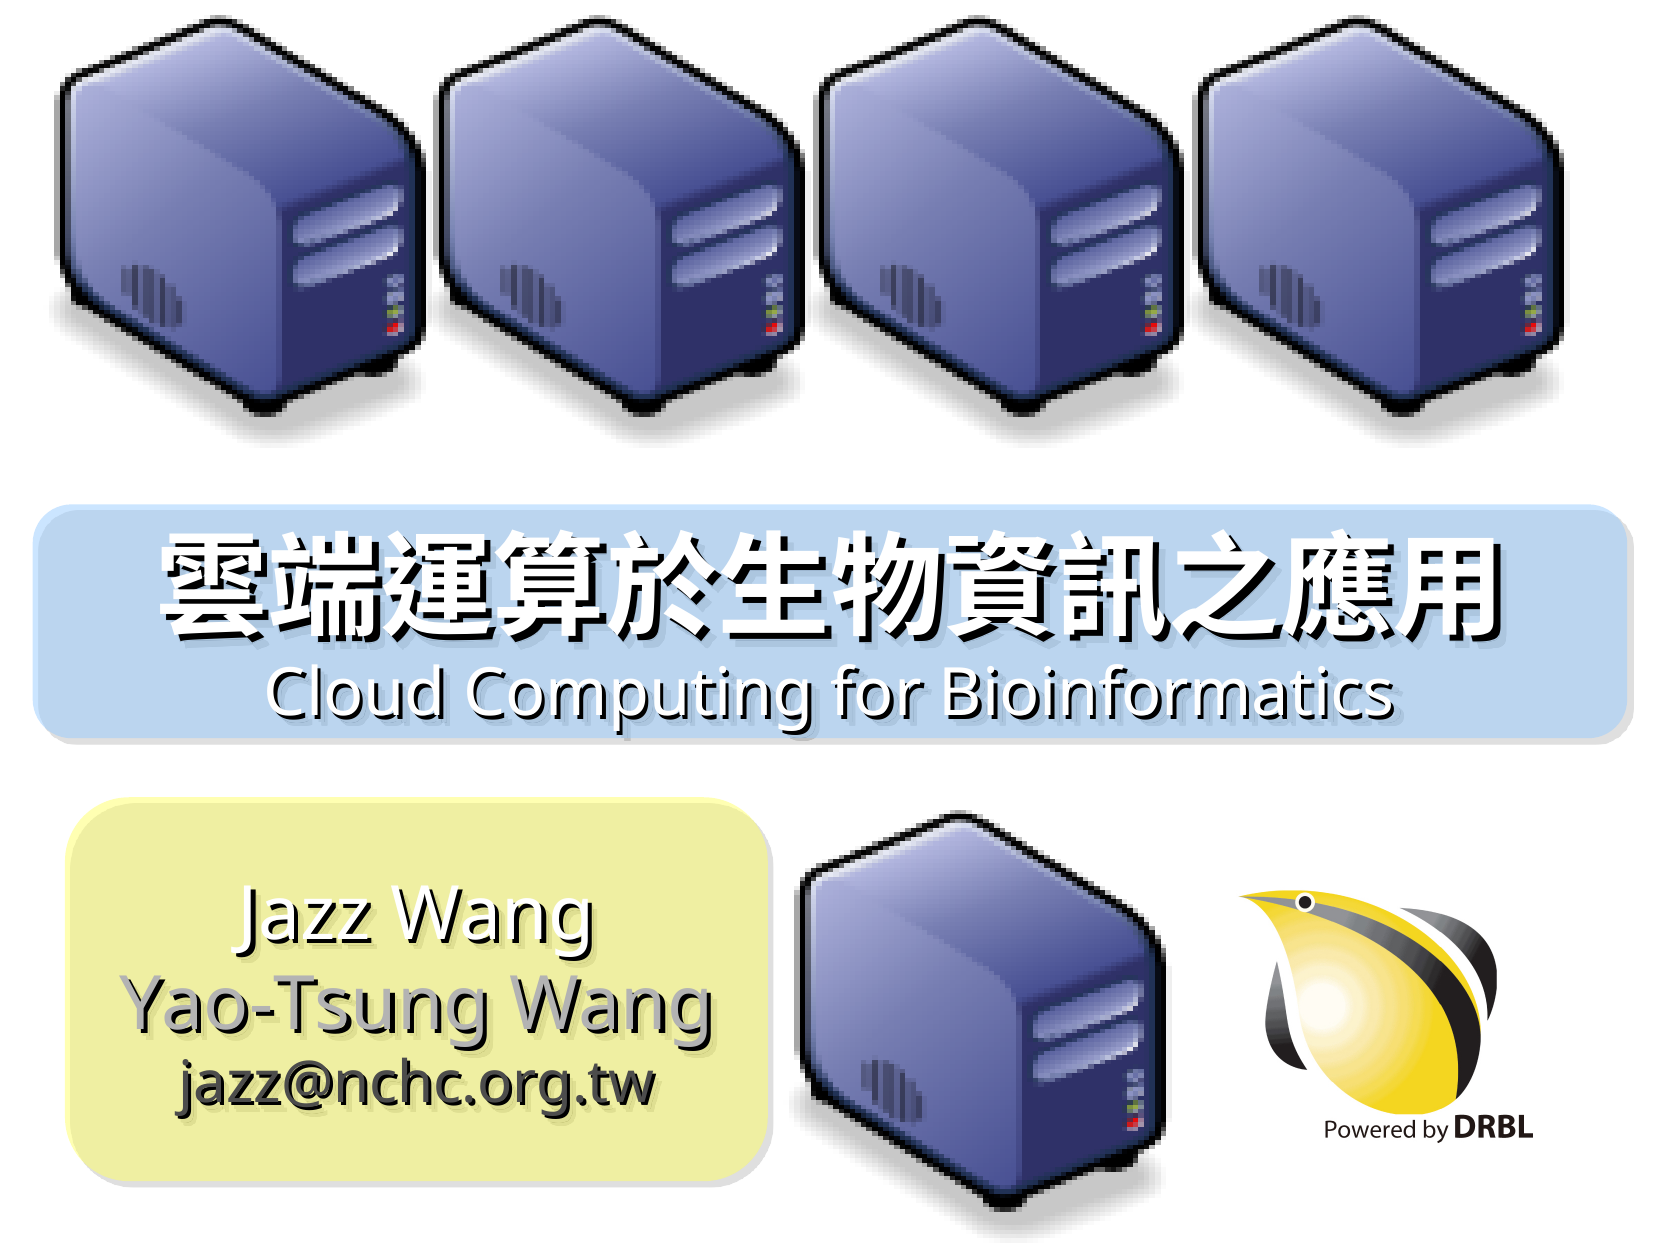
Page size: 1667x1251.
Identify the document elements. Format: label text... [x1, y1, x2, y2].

text_box Jazz Wang Yao-Tsung Wang jazz@nchc.org.tw [64, 797, 768, 1182]
picture [1224, 874, 1548, 1152]
picture [767, 797, 1211, 1251]
text_box 雲端運算於生物資訊之應用 Cloud Computing for Bioinformatics [32, 504, 1628, 739]
picture [27, 2, 1609, 502]
